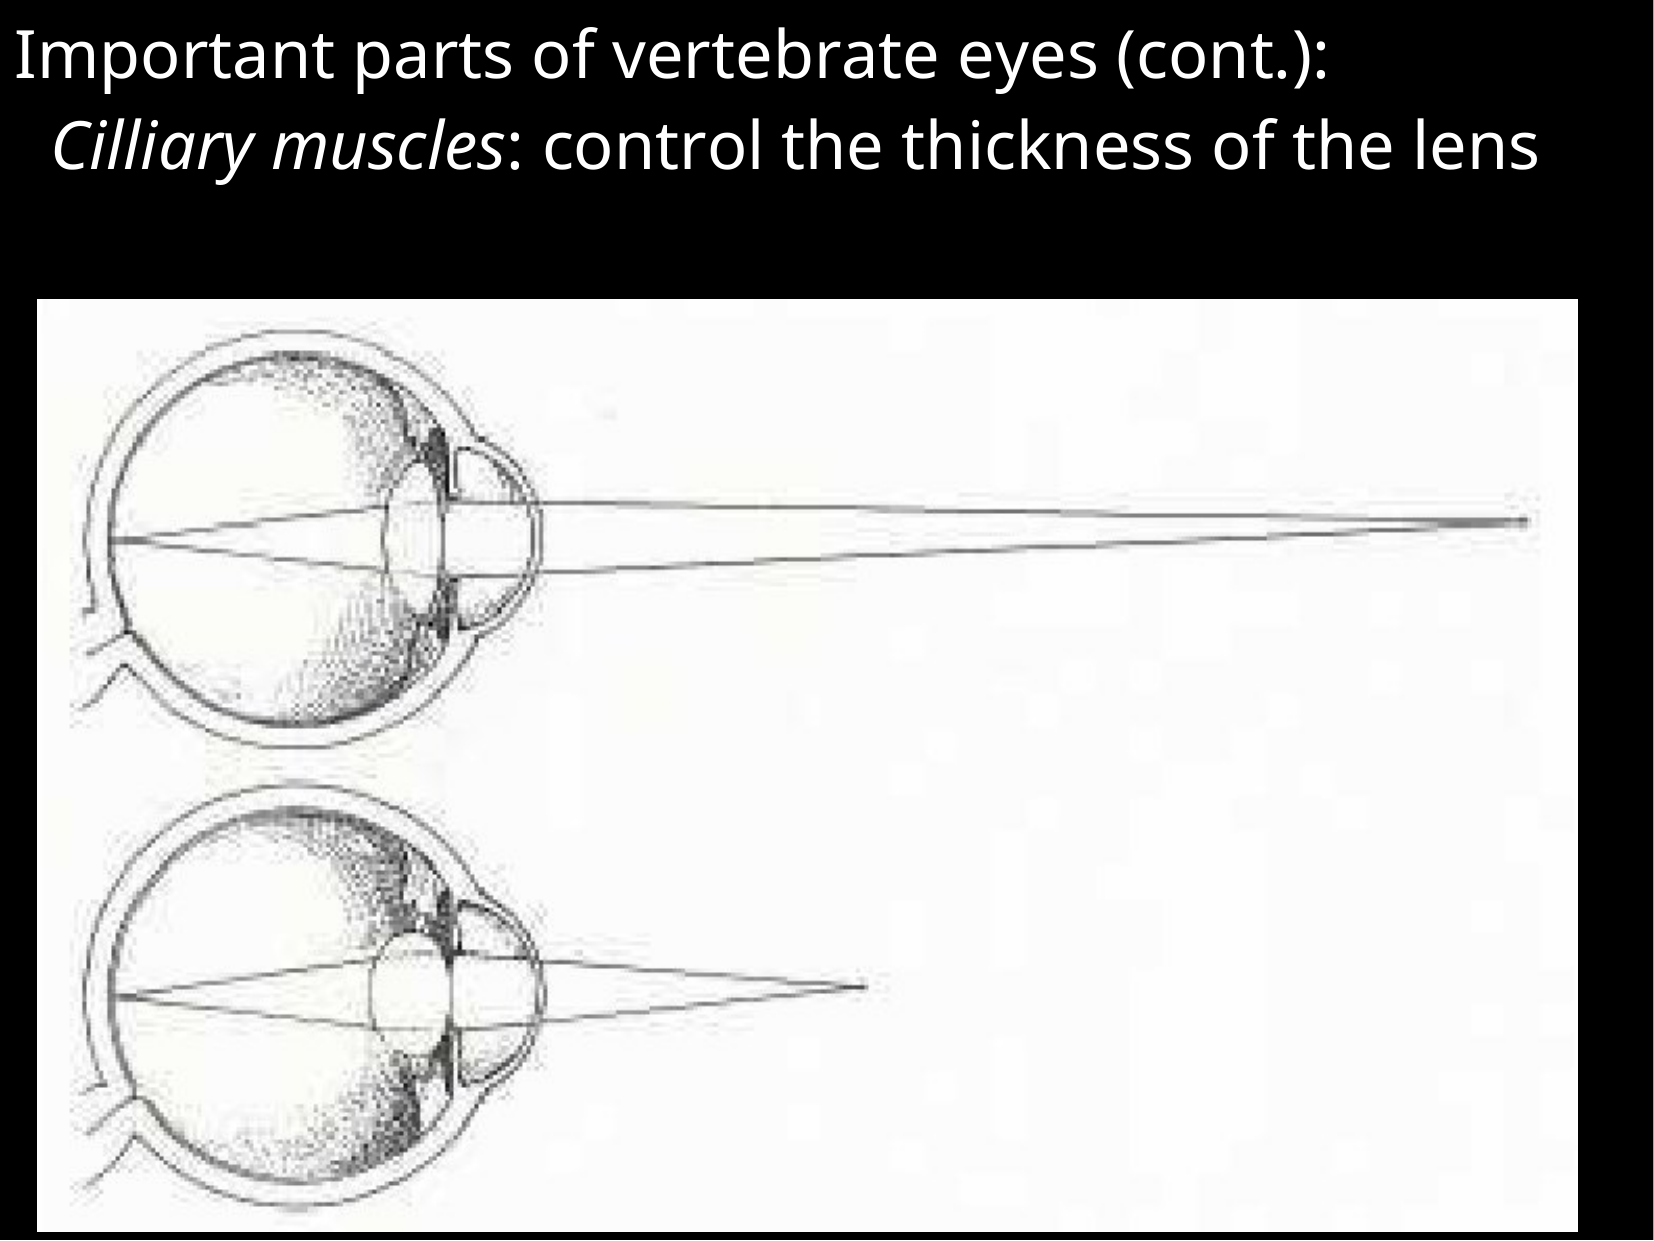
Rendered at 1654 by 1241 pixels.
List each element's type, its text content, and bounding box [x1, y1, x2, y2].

text_box Important parts of vertebrate eyes (cont.): Cilliary muscles: control the thickness of the lens [0, 0, 1654, 371]
picture [37, 299, 1578, 1232]
